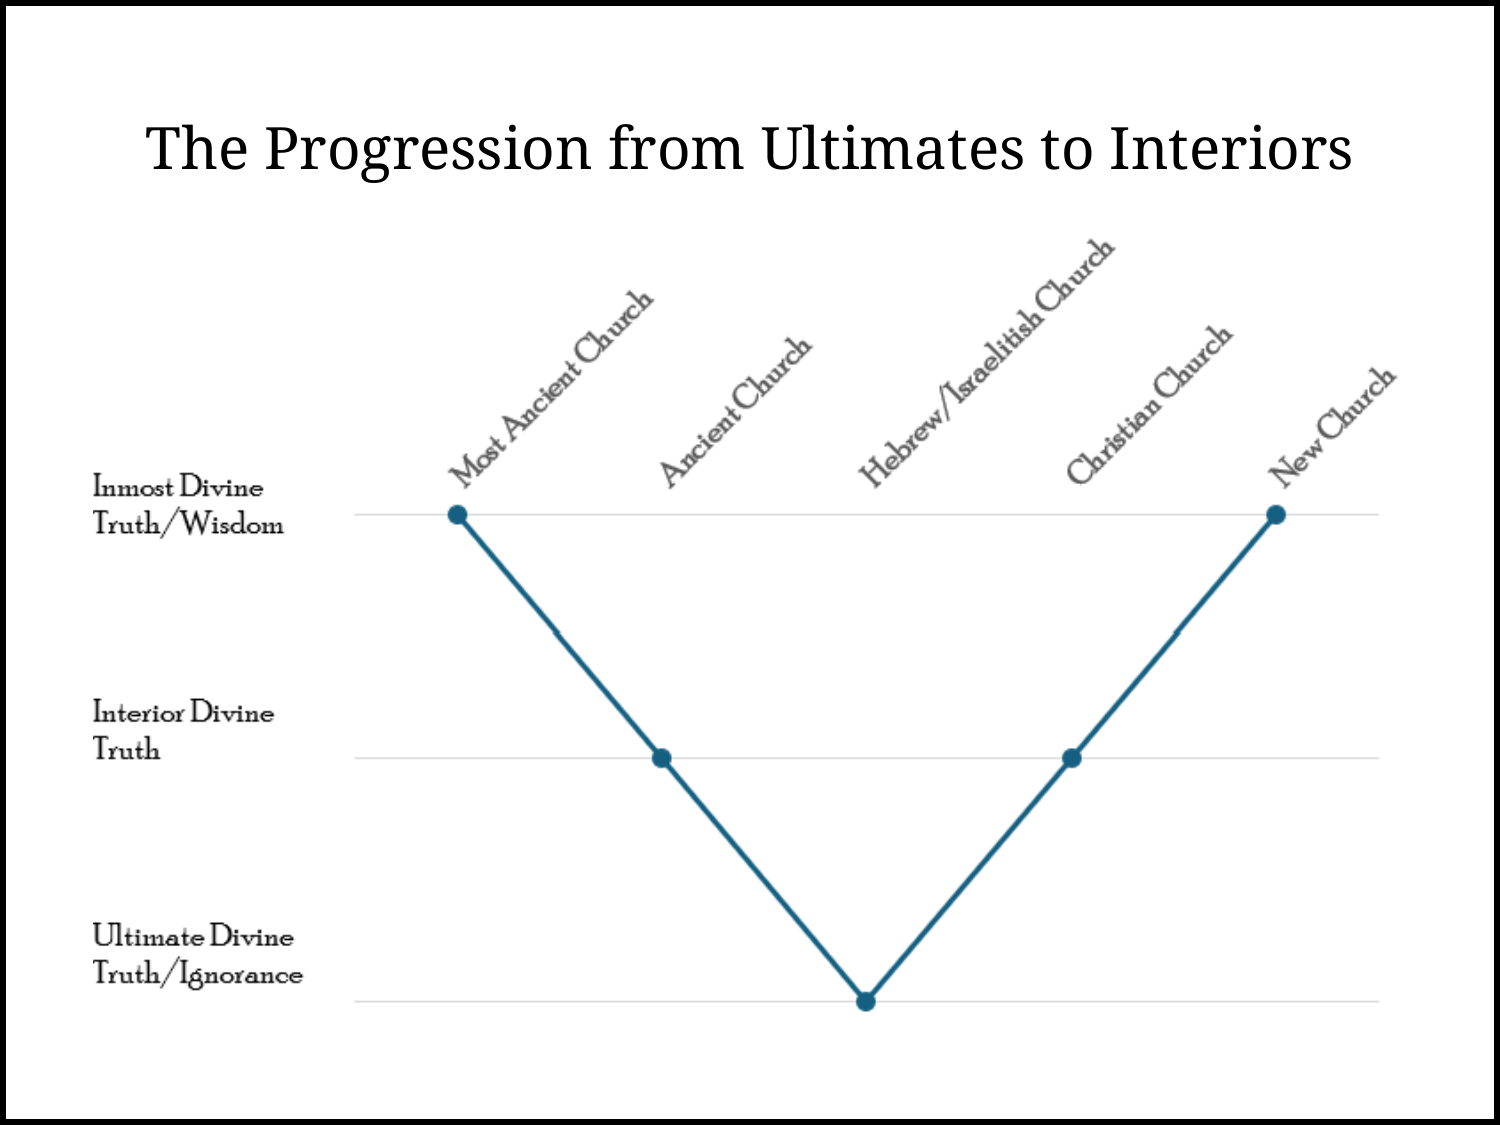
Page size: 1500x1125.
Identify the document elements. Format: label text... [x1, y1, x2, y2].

picture [93, 157, 1407, 1106]
title The Progression from Ultimates to Interiors [103, 42, 1397, 260]
text_box [0, 0, 1500, 1125]
